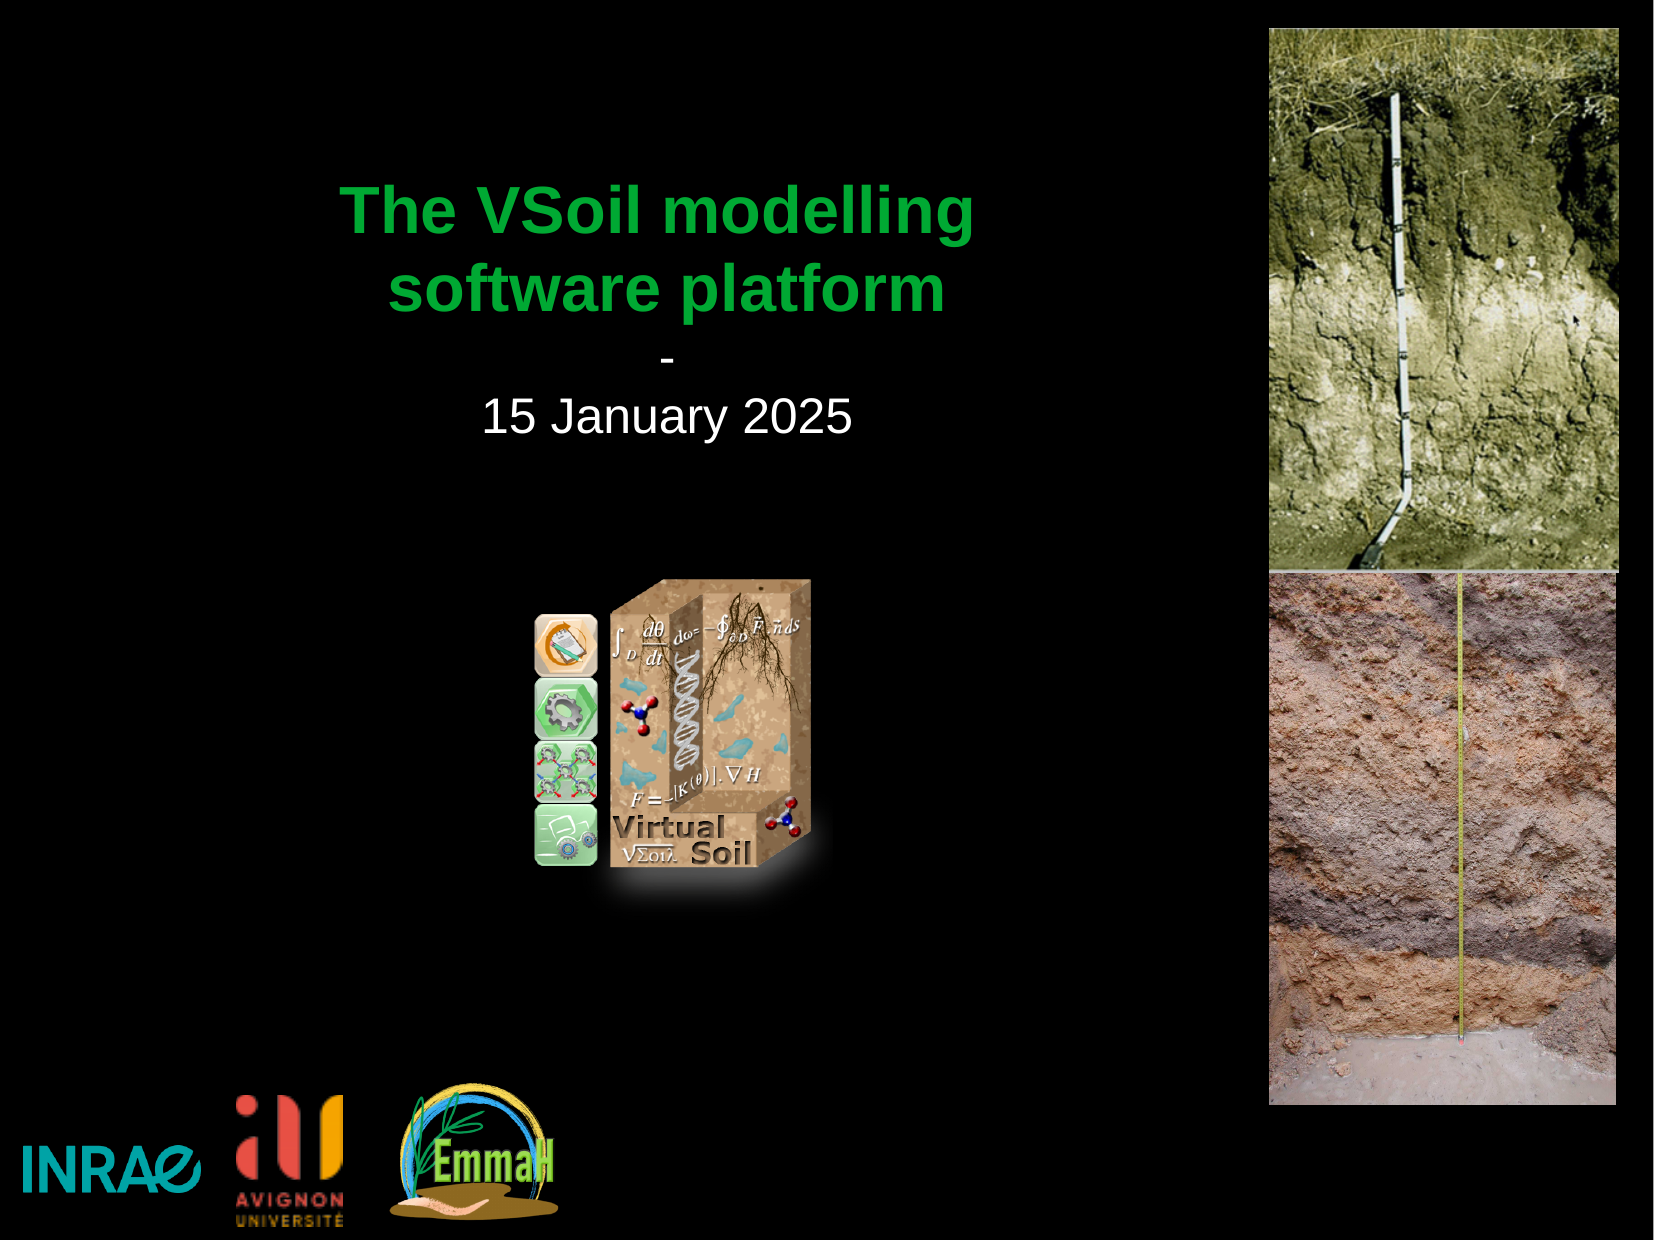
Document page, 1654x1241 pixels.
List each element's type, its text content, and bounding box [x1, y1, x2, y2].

picture [236, 1095, 343, 1227]
picture [478, 534, 833, 940]
picture [23, 1145, 201, 1193]
picture [1269, 28, 1619, 1105]
title The VSoil modelling software platform - 15 January 2025 [200, 81, 1134, 534]
picture [383, 1065, 573, 1235]
